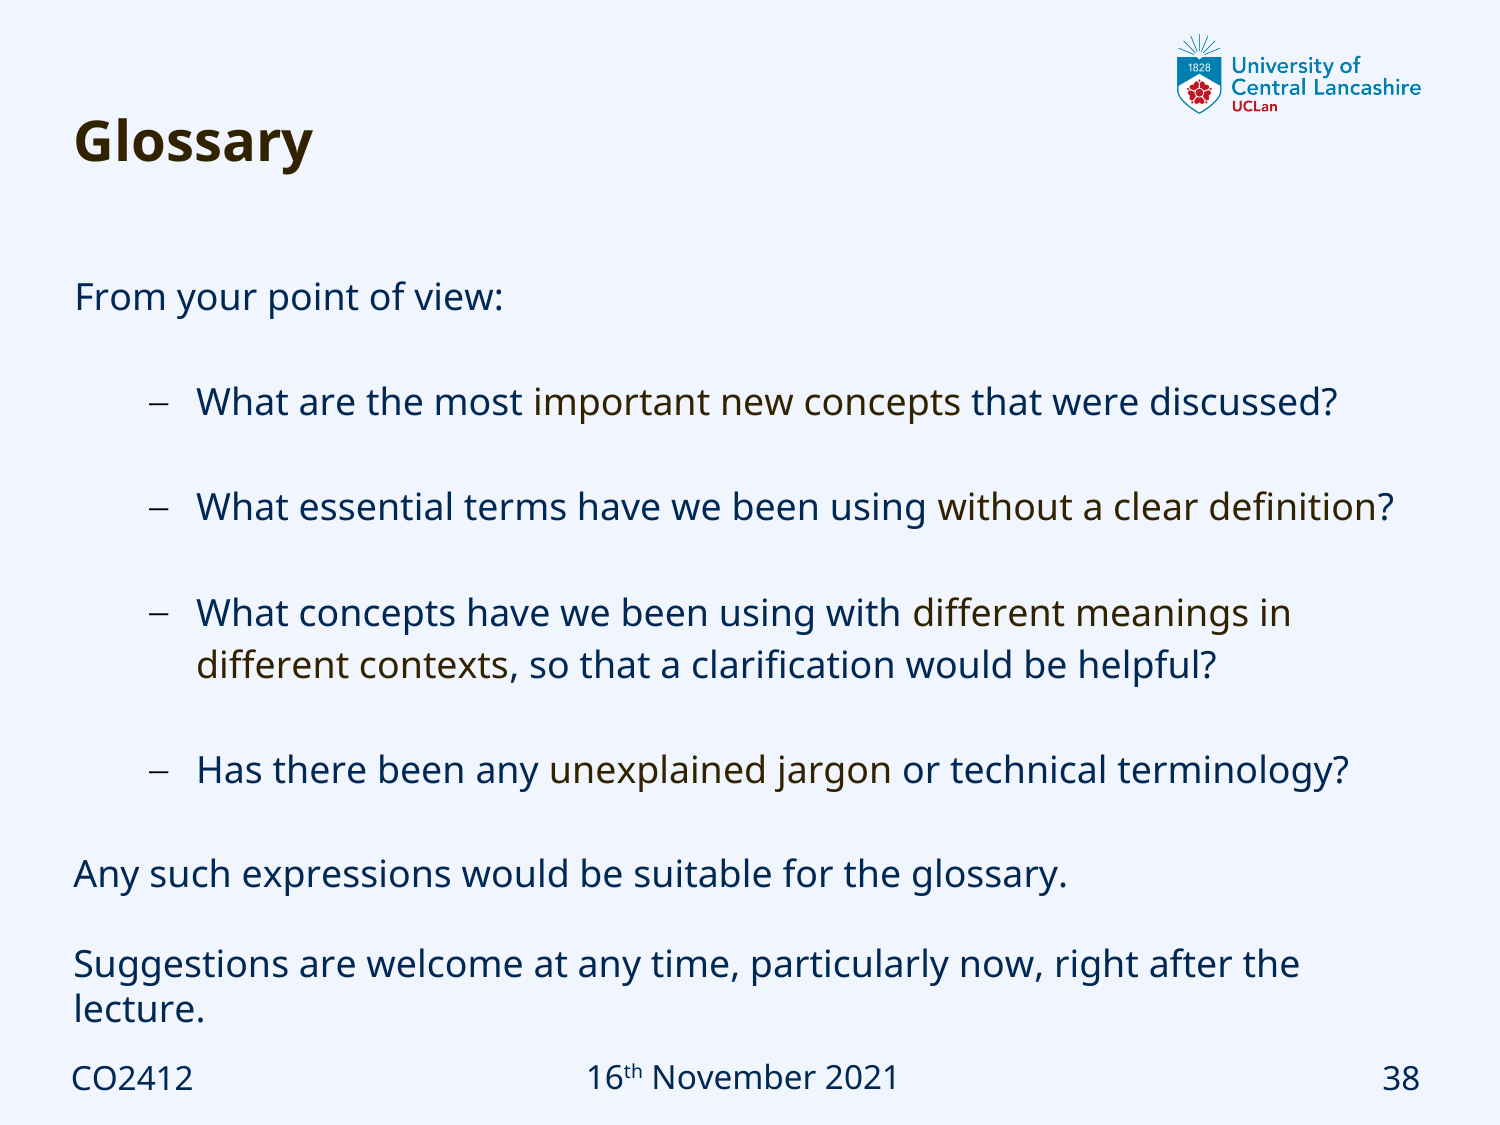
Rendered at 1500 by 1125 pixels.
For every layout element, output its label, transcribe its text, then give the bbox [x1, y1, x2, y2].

title Glossary [58, 93, 1475, 186]
text_box Any such expressions would be suitable for the glossary. Suggestions are welcome at any time, particularly now, right after the lecture. [58, 843, 1427, 994]
text_box From your point of view: What are the most important new concepts that were discussed? What essential terms have we been using without a clear definition? What concepts have we been using with different meanings in different contexts, so that a clarification would be helpful? Has there been any unexplained jargon or technical terminology? [59, 257, 1432, 899]
picture [1177, 34, 1421, 93]
